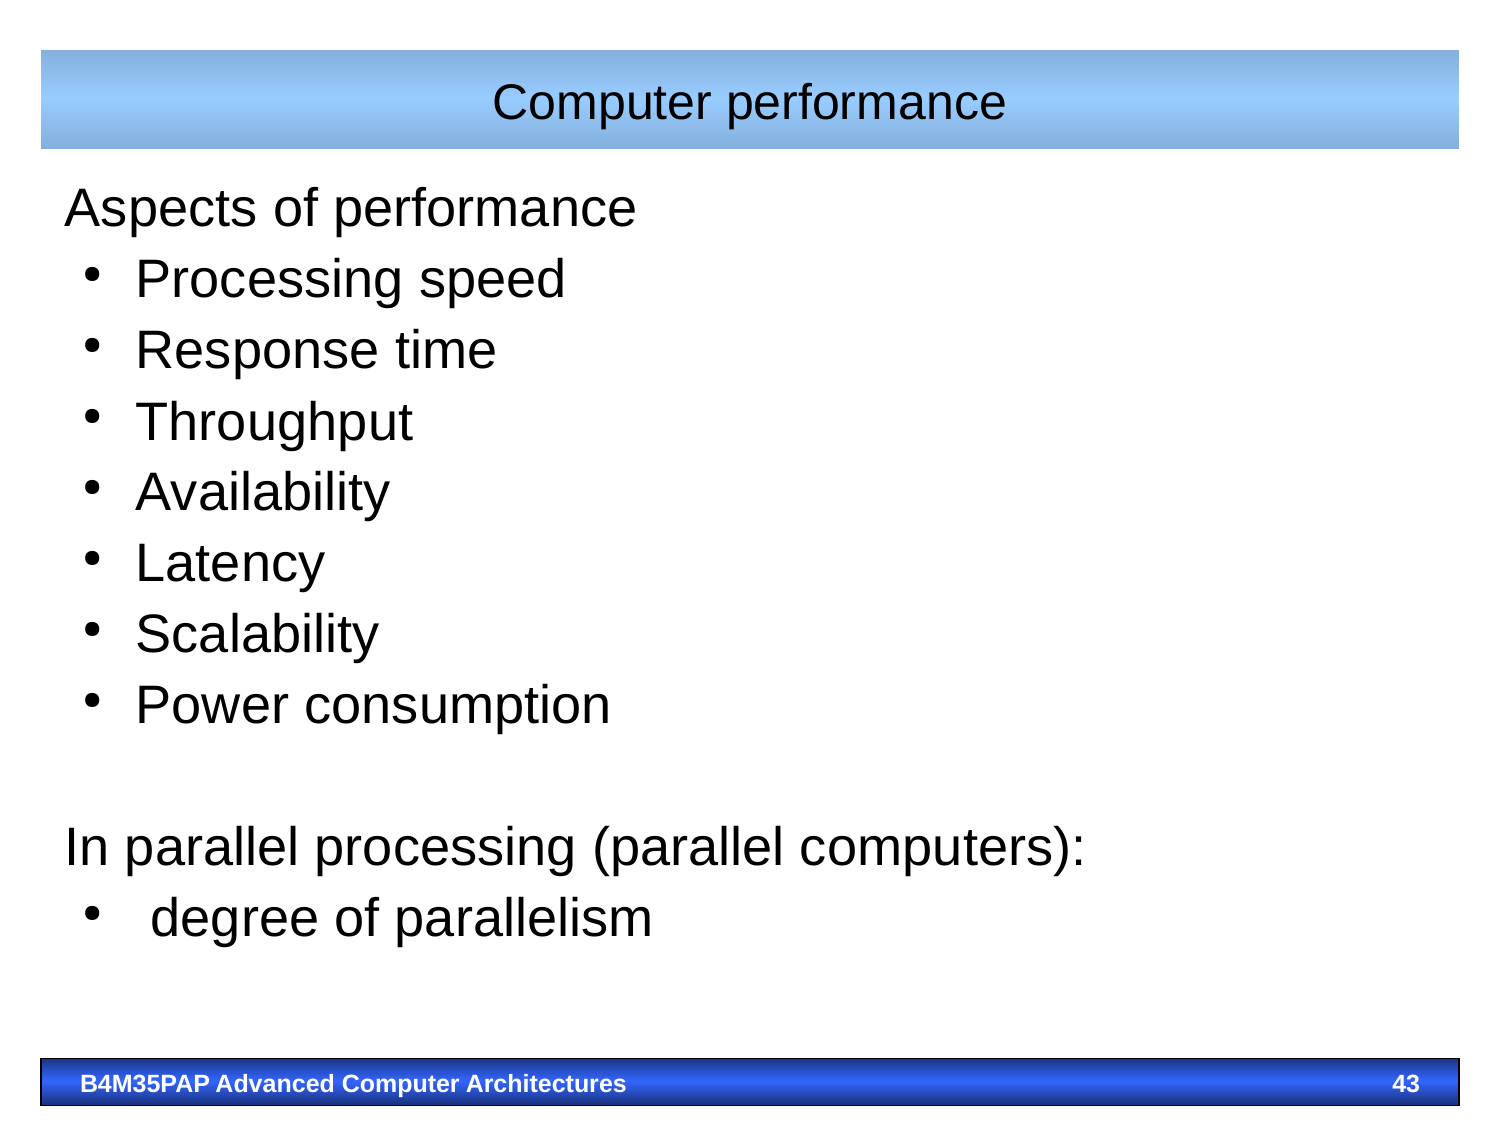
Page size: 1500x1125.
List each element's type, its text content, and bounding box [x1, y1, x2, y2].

title Computer performance [41, 50, 1459, 149]
list Aspects of performance Processing speed Response time Throughput Availability Latency Scalability Power consumption In parallel processing (parallel computers): degree of parallelism [64, 172, 1436, 1056]
